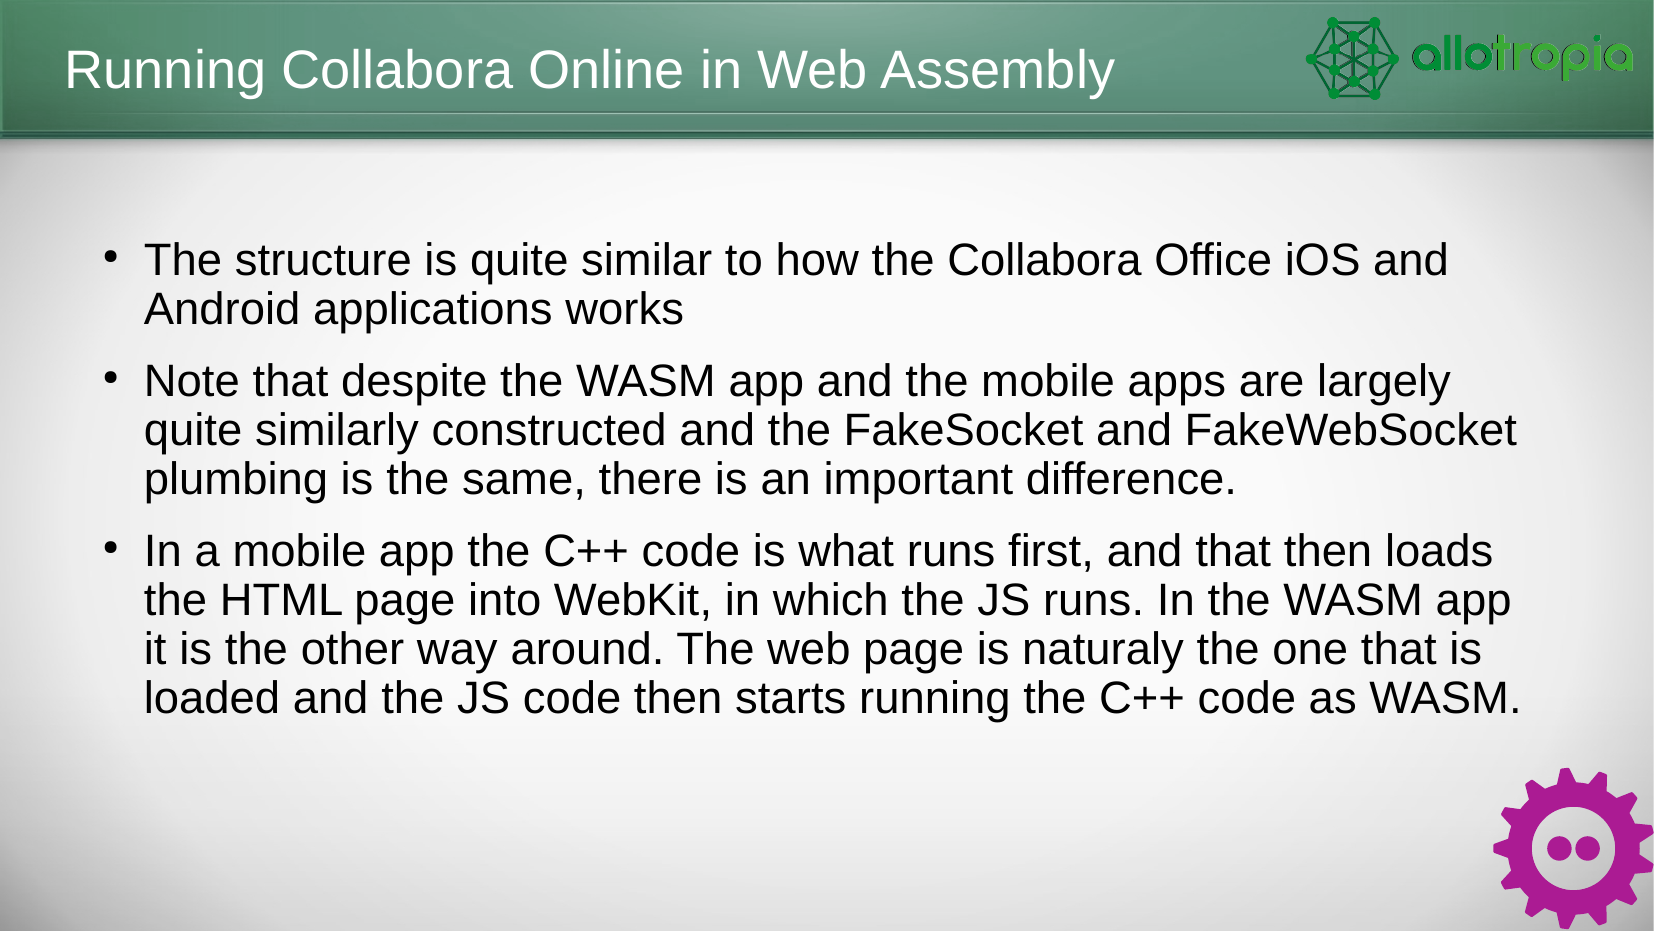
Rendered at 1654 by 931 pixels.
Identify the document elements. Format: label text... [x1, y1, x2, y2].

list The structure is quite similar to how the Collabora Office iOS and Android applications works Note that despite the WASM app and the mobile apps are largely quite similarly constructed and the FakeSocket and FakeWebSocket plumbing is the same, there is an important difference. In a mobile app the C++ code is what runs first, and that then loads the HTML page into WebKit, in which the JS runs. In the WASM app it is the other way around. The web page is naturaly the one that is loaded and the JS code then starts running the C++ code as WASM. [88, 236, 1536, 798]
title Running Collabora Online in Web Assembly [10, 0, 1329, 143]
picture [0, 0, 1654, 931]
